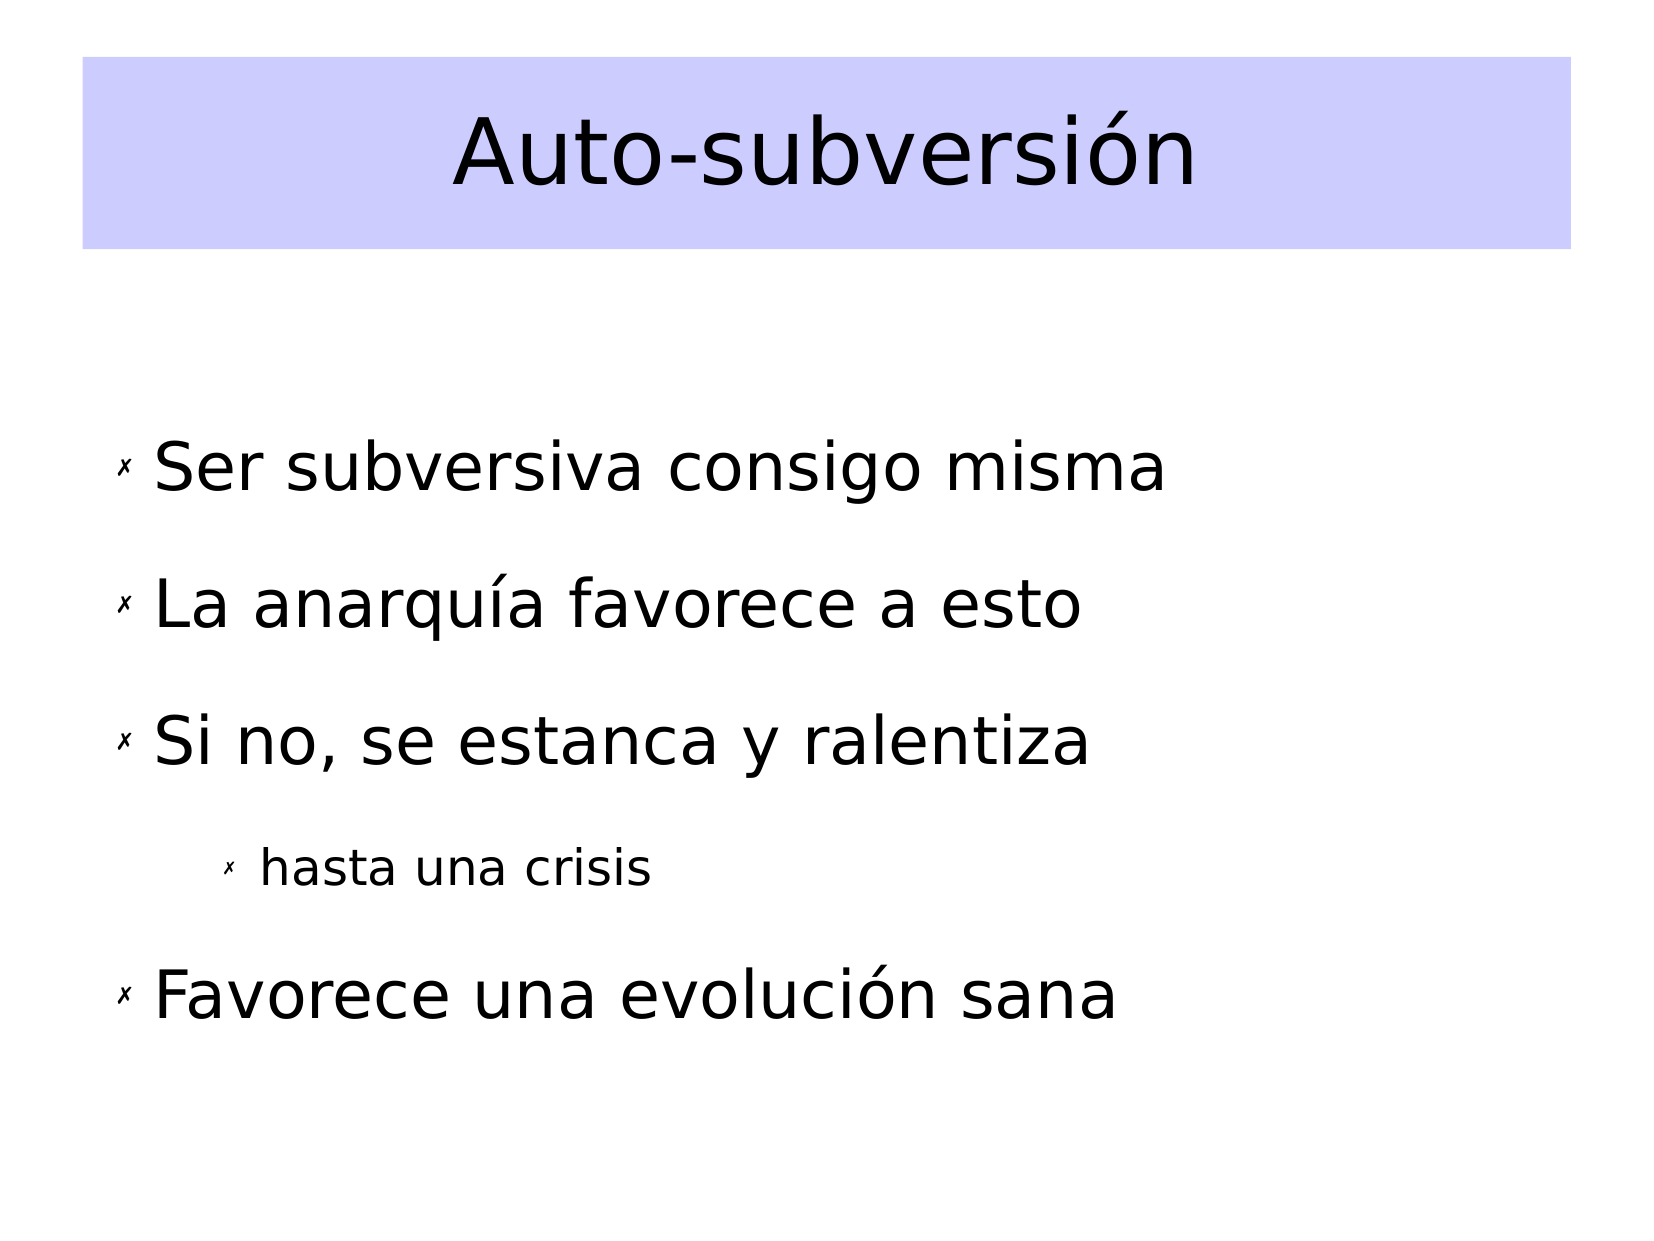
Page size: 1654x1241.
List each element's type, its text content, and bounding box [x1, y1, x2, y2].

subtitle Ser subversiva consigo misma La anarquía favorece a esto Si no, se estanca y ralentiza hasta una crisis Favorece una evolución sana [82, 354, 1571, 1109]
title Auto-subversión [82, 56, 1571, 250]
